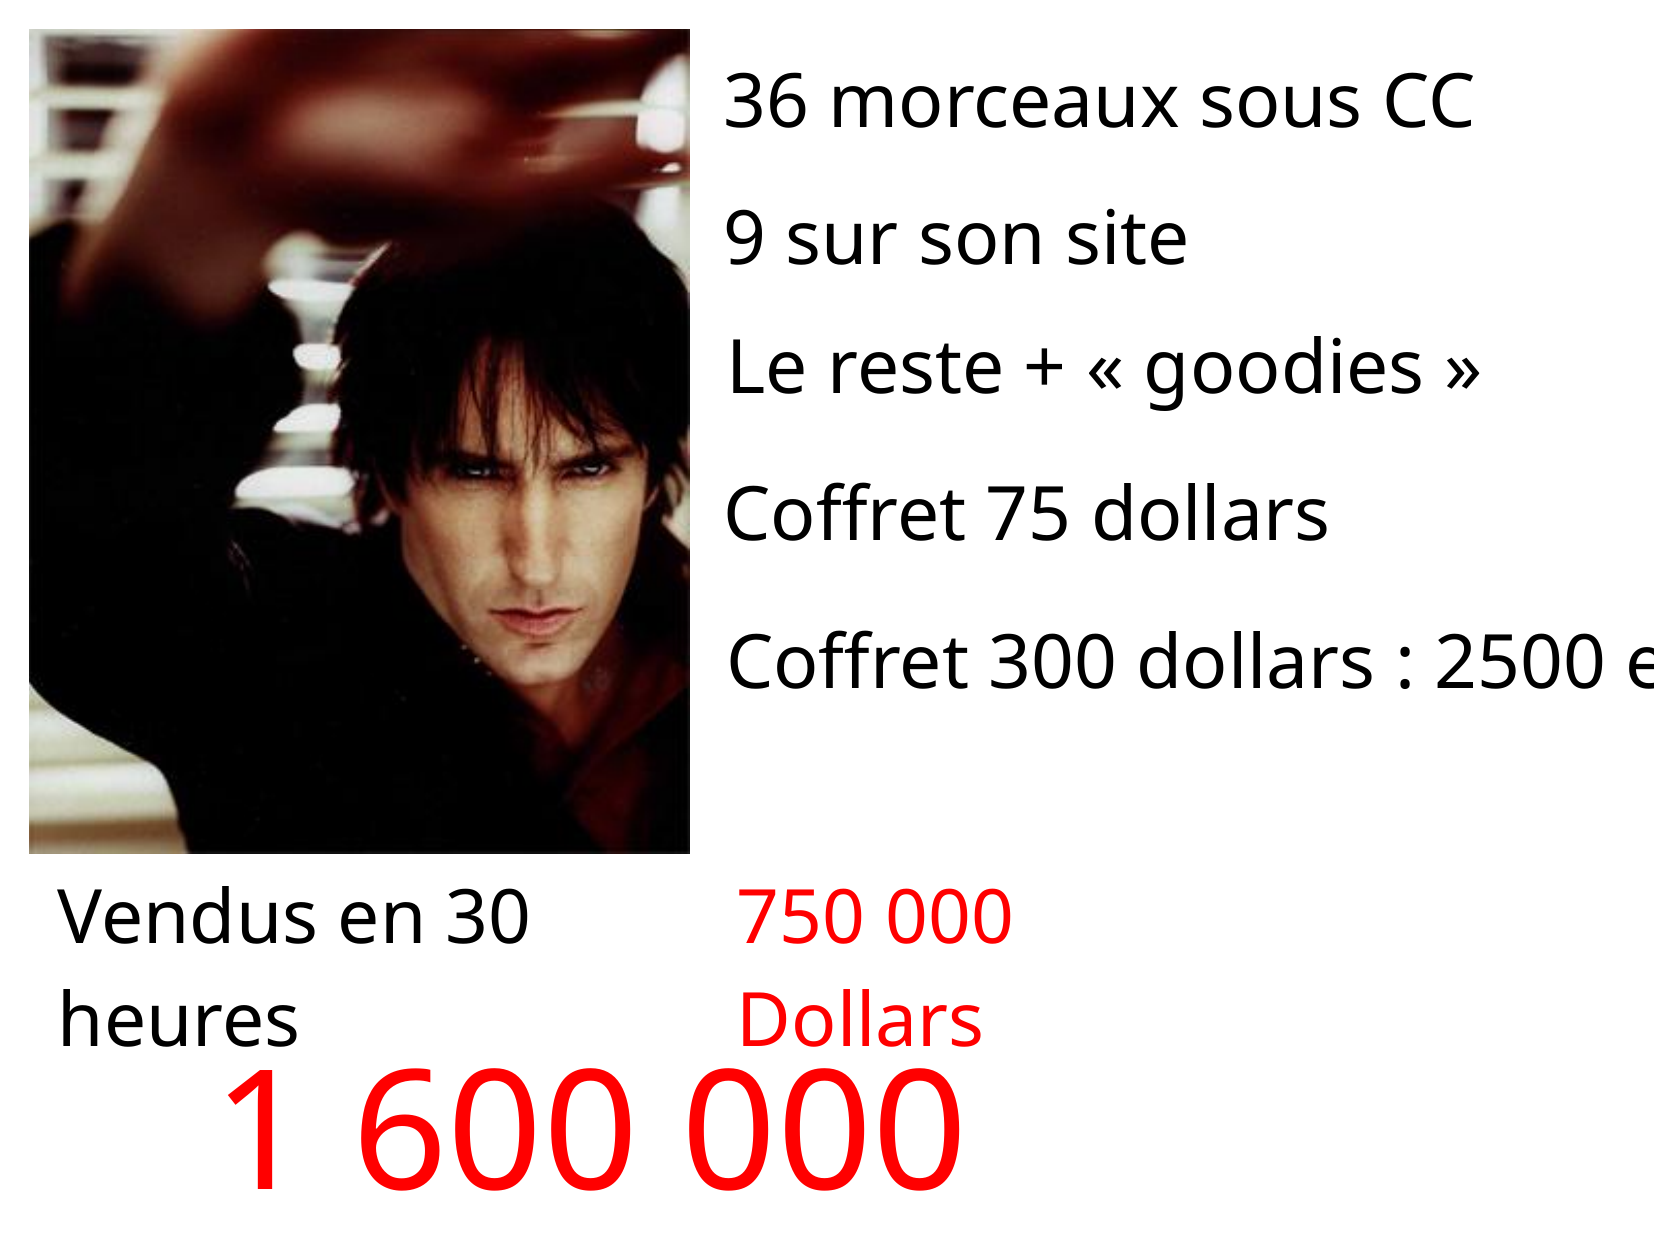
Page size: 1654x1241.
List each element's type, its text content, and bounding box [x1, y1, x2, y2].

picture [29, 29, 690, 854]
text_box Vendus en 30 heures [43, 856, 709, 965]
text_box 9 sur son site [708, 177, 1149, 286]
text_box 750 000 Dollars [722, 856, 1241, 965]
text_box Le reste + « goodies » [711, 305, 1422, 414]
text_box Coffret 75 dollars [708, 453, 1268, 562]
text_box 1 600 000 Dollars [198, 1003, 1455, 1226]
text_box Coffret 300 dollars : 2500 ex. [711, 600, 1626, 709]
text_box 36 morceaux sous CC [708, 39, 1403, 148]
